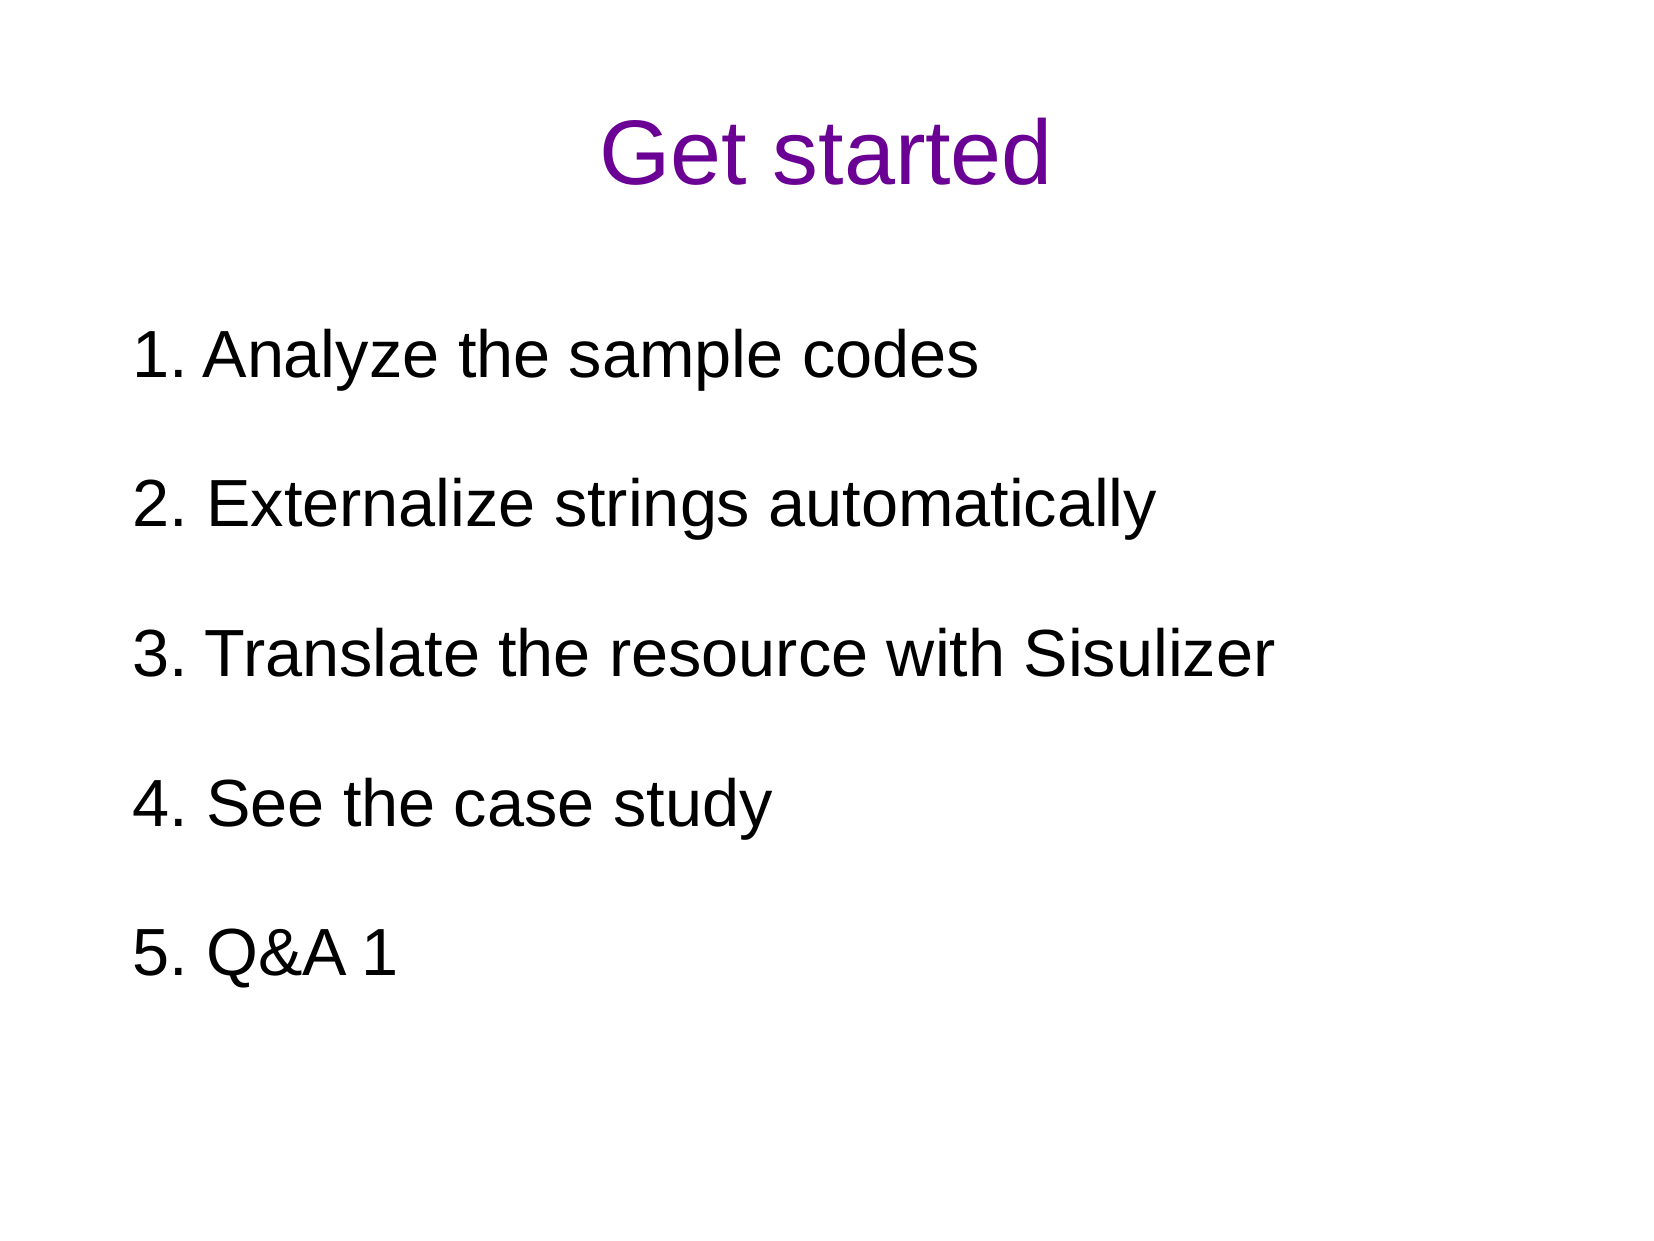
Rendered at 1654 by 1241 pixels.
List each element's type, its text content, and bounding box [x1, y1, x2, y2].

subtitle 1. Analyze the sample codes 2. Externalize strings automatically 3. Translate the resource with Sisulizer 4. See the case study 5. Q&A 1 [76, 288, 1565, 1093]
title Get started [82, 56, 1571, 250]
